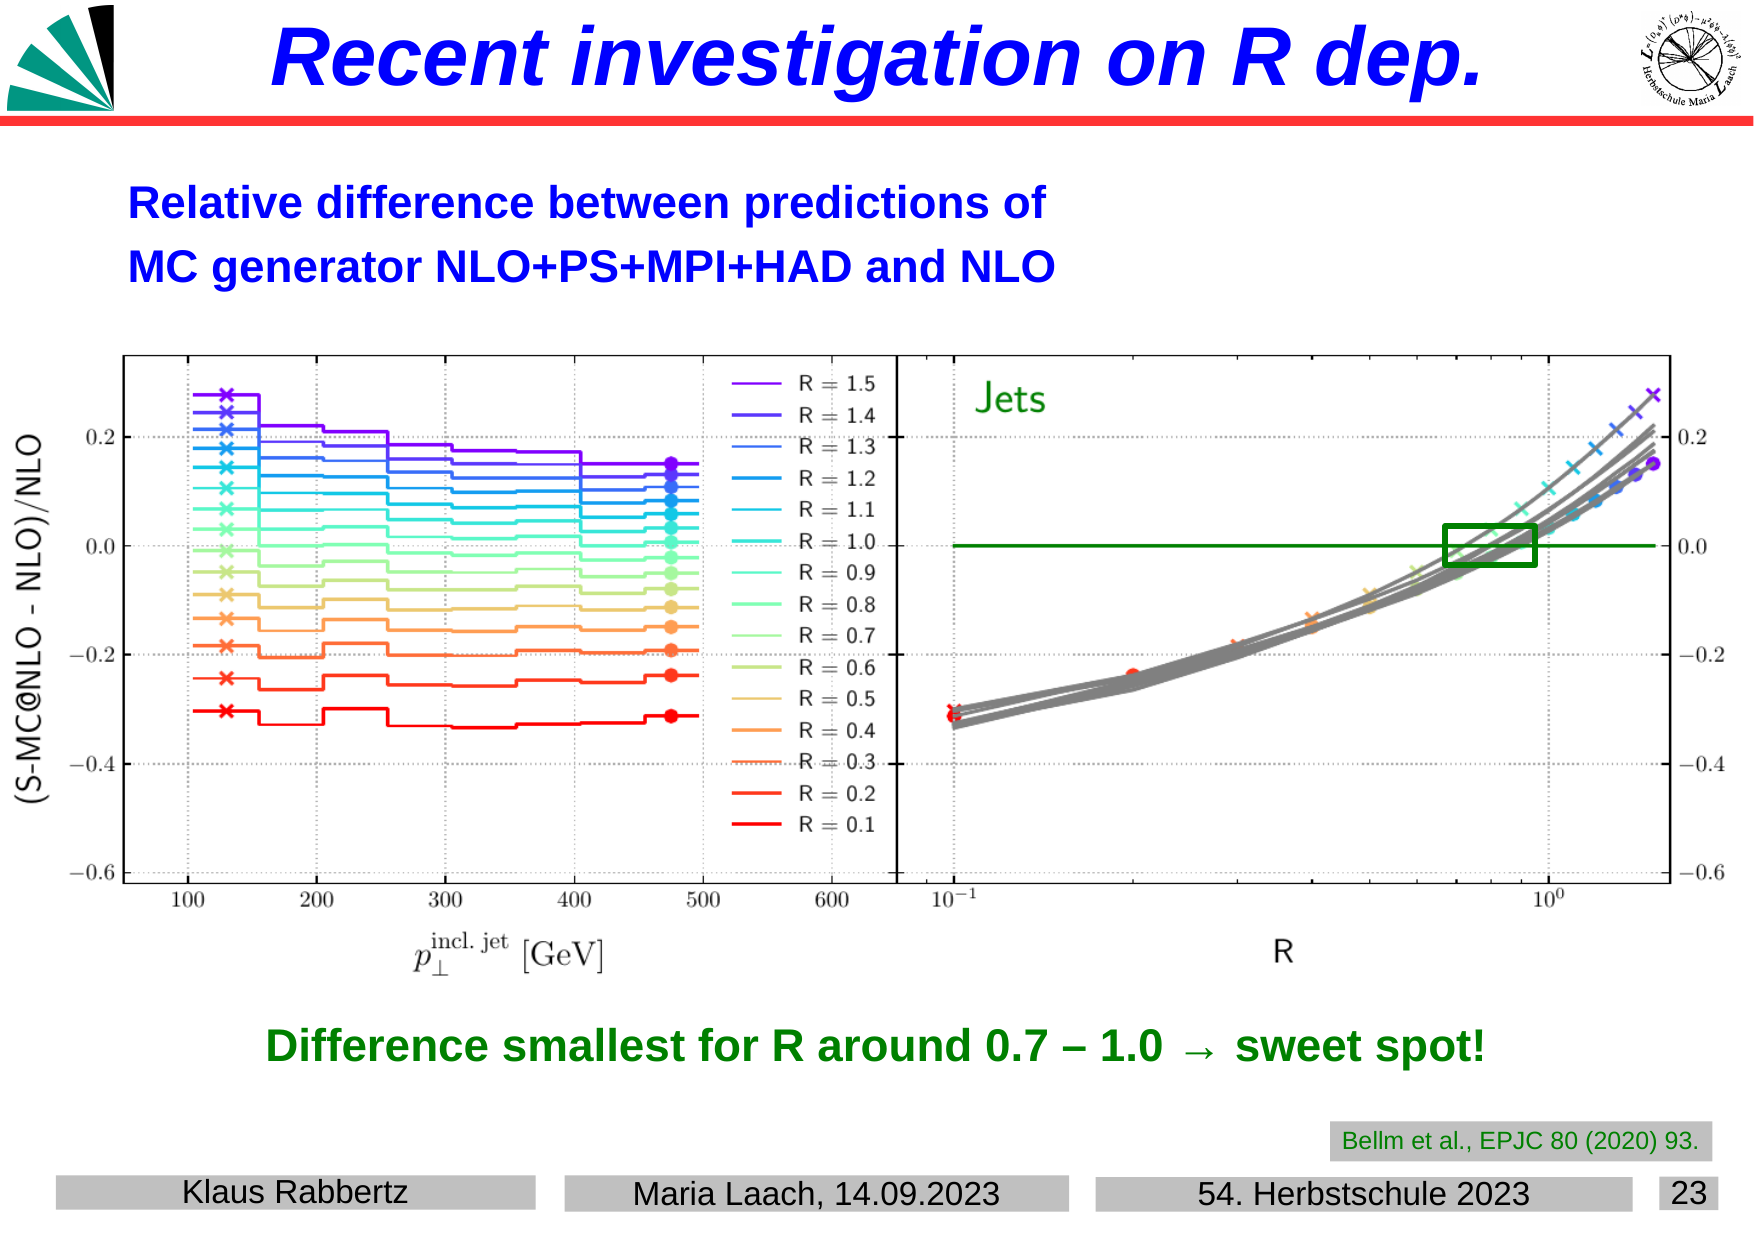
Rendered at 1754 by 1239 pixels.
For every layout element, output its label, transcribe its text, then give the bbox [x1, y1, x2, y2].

picture [0, 342, 1754, 984]
text_box Difference smallest for R around 0.7 – 1.0 → sweet spot! [253, 1014, 1500, 1078]
text_box Bellm et al., EPJC 80 (2020) 93. [1330, 1121, 1713, 1162]
title Recent investigation on R dep. [129, 0, 1627, 114]
picture [1641, 11, 1741, 106]
picture [7, 5, 114, 112]
text_box Relative difference between predictions of MC generator NLO+PS+MPI+HAD and NLO [115, 171, 1069, 298]
